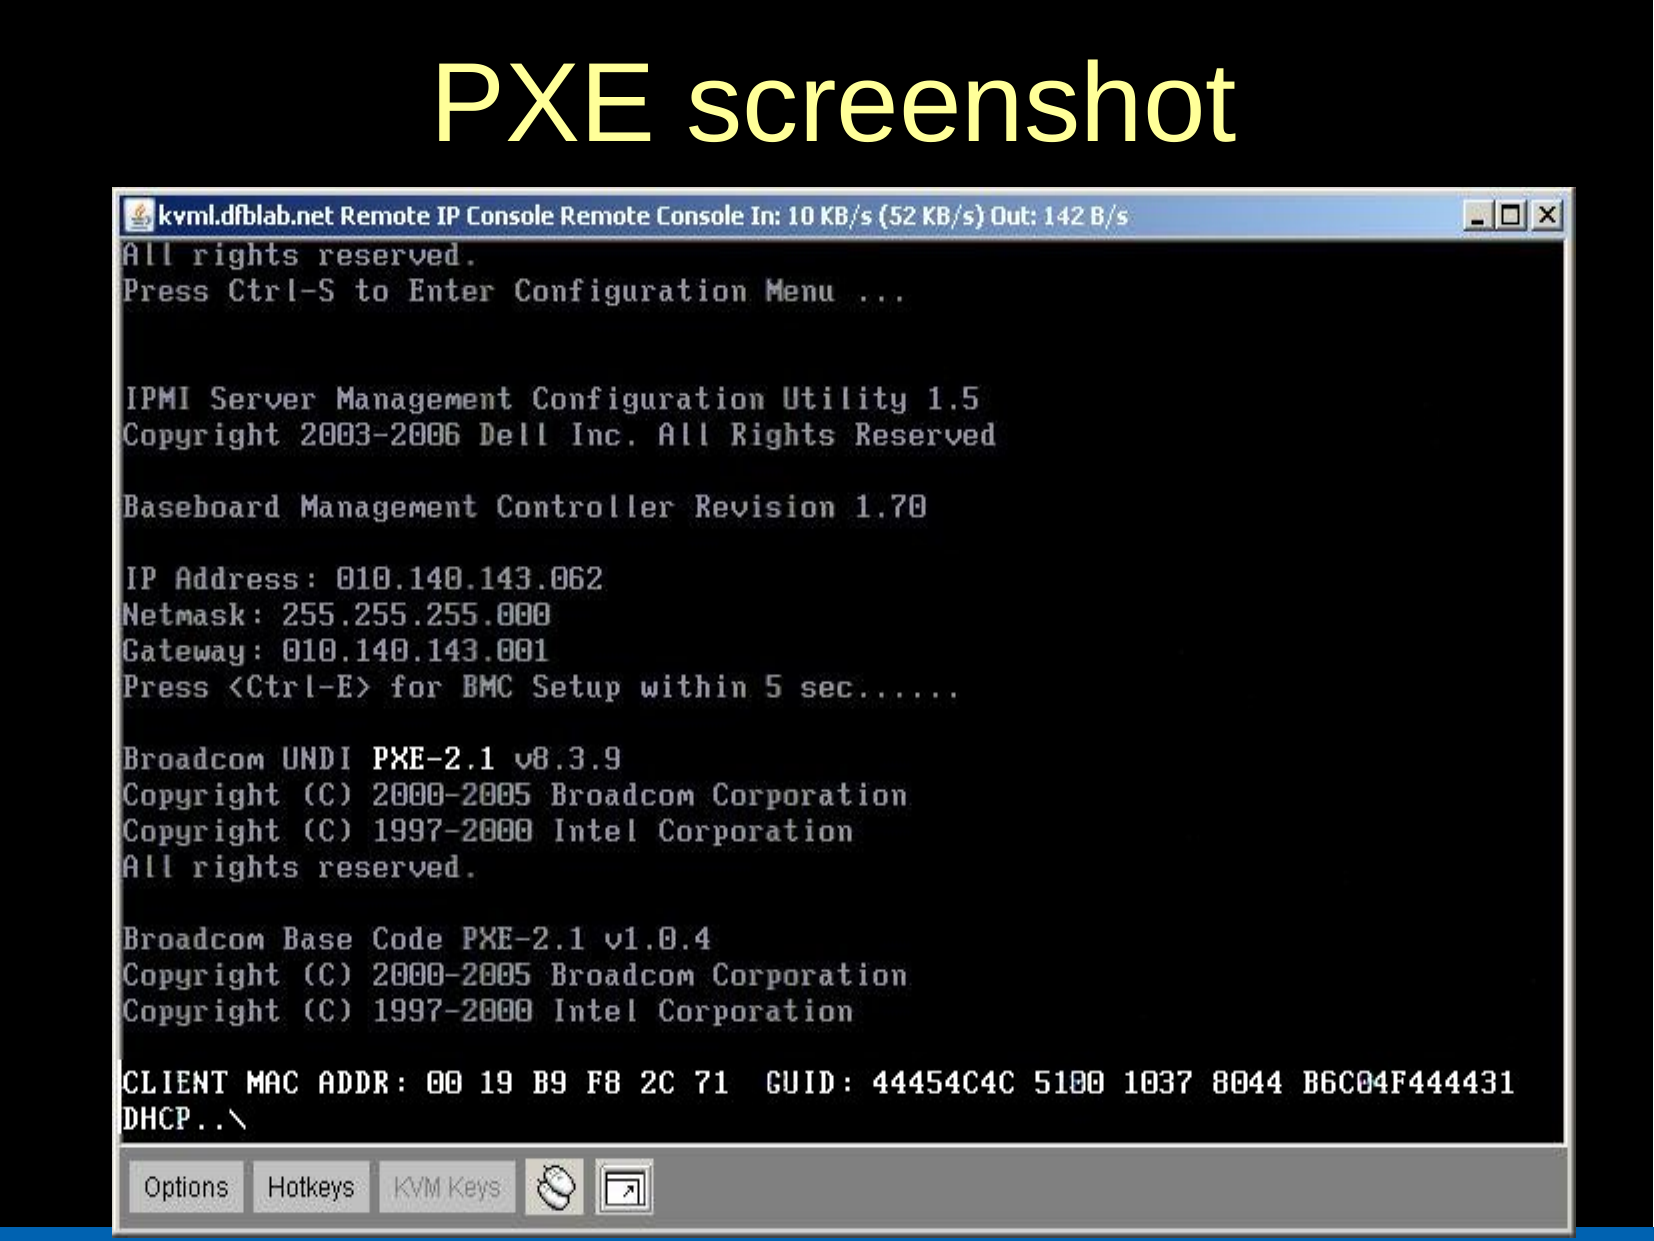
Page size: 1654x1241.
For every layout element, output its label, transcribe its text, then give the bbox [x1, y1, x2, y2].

title PXE screenshot [112, 17, 1525, 187]
picture [112, 187, 1576, 1238]
